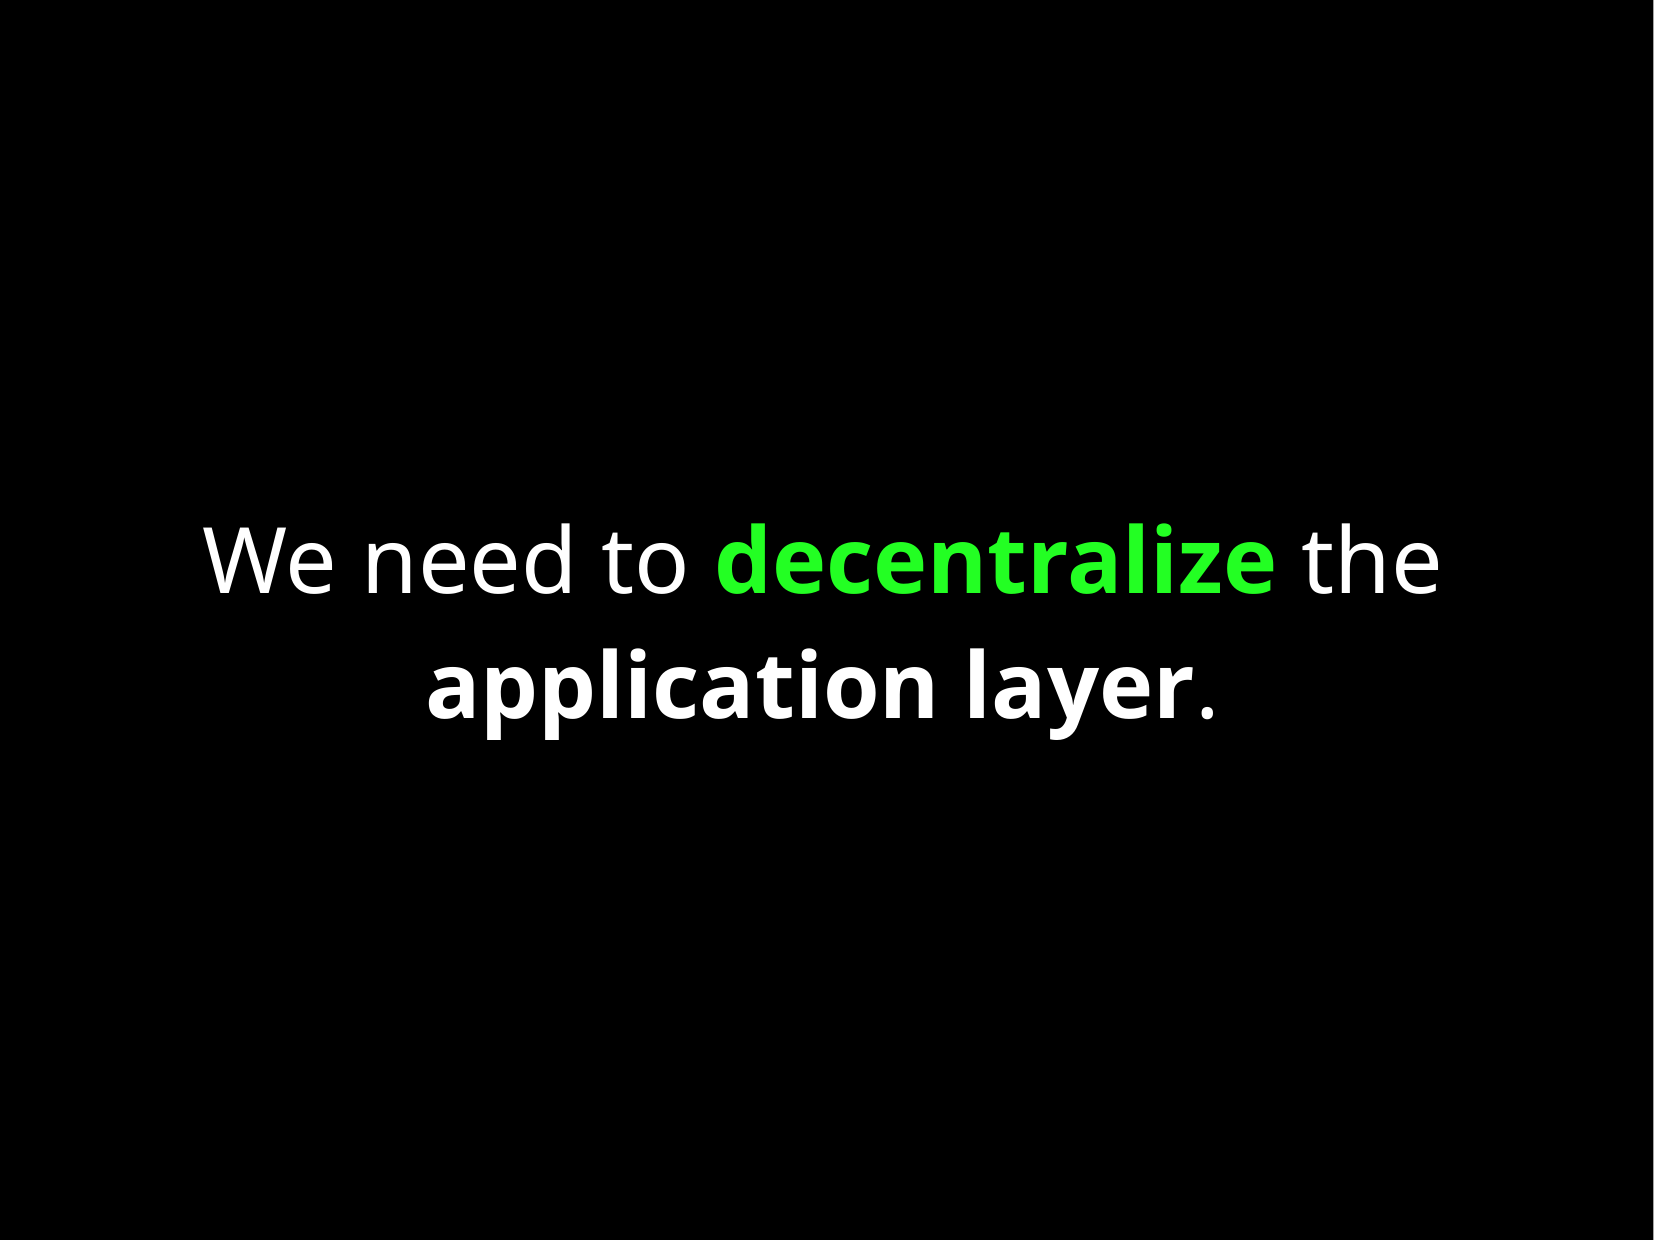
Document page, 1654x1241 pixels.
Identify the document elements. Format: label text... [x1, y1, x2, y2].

title We need to decentralize the application layer. [75, 385, 1571, 855]
